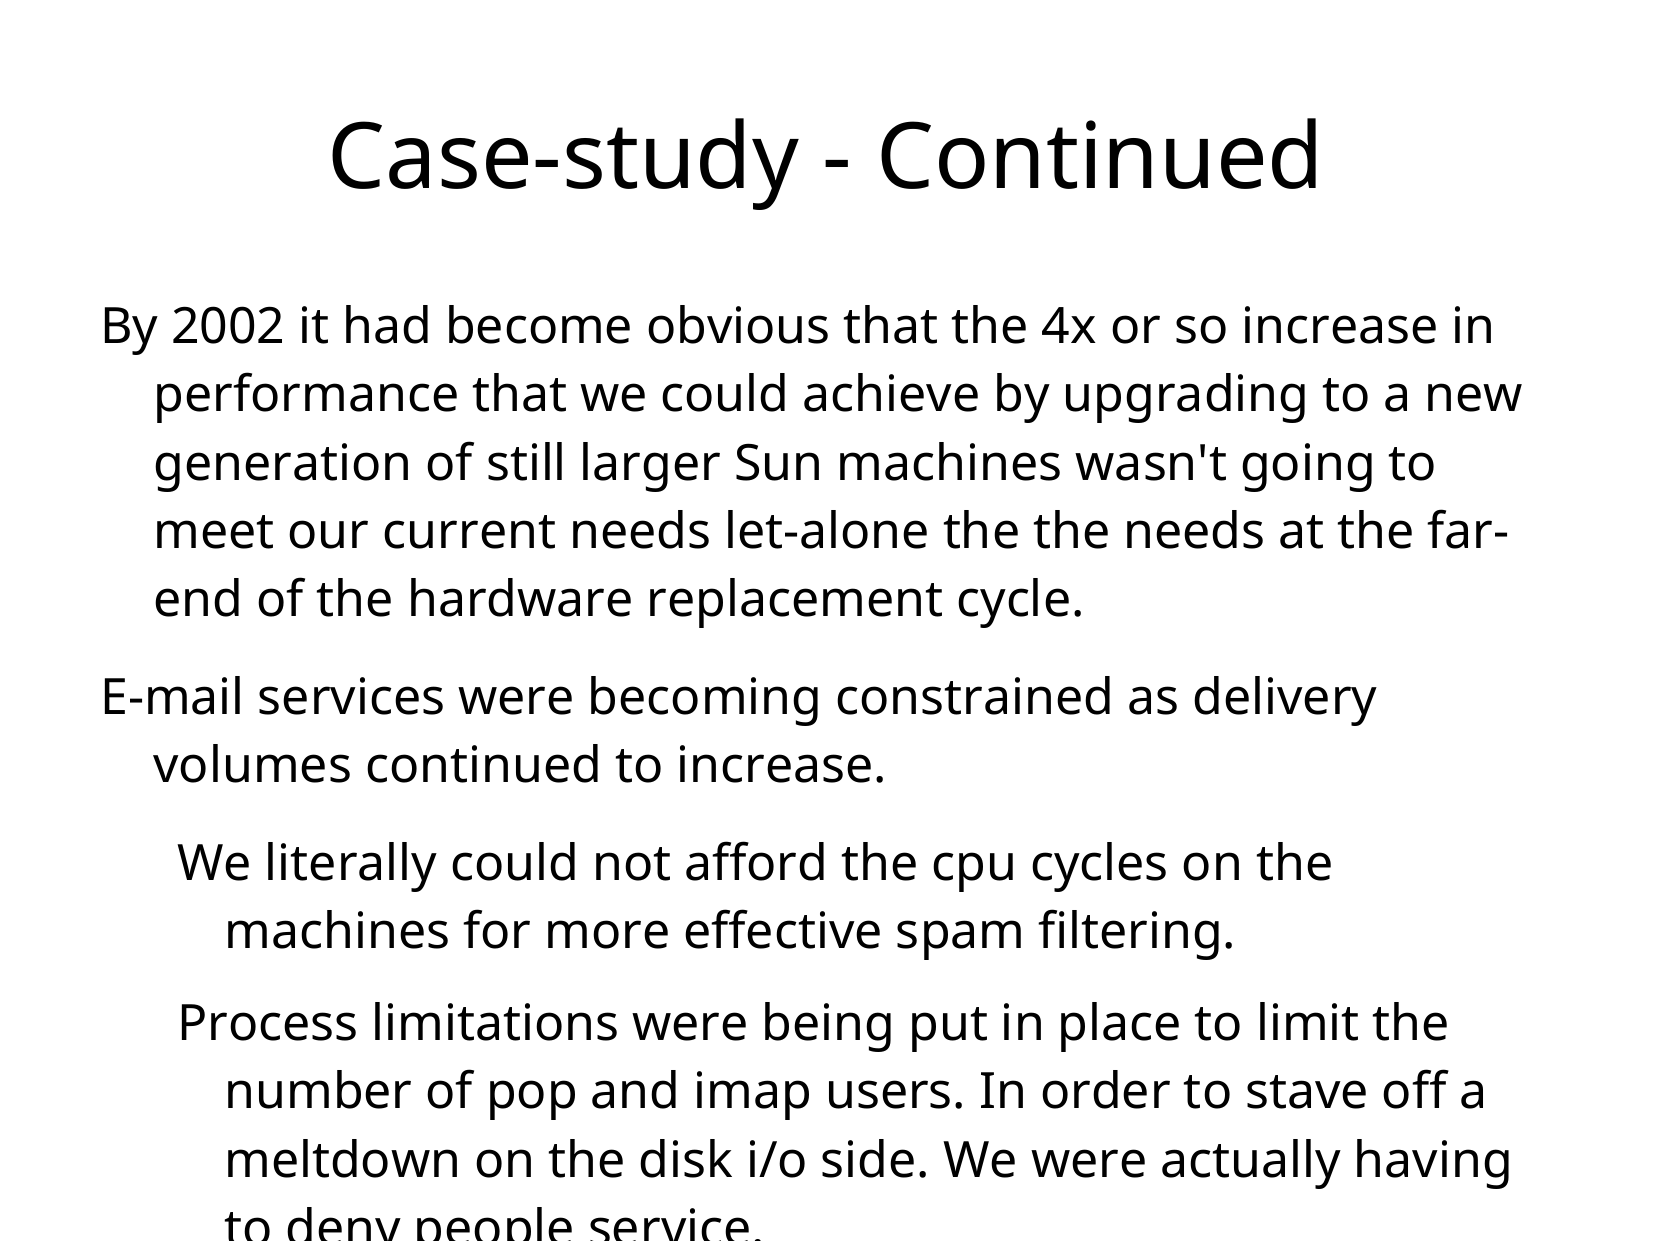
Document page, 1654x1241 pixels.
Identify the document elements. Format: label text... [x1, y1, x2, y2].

list By 2002 it had become obvious that the 4x or so increase in performance that we could achieve by upgrading to a new generation of still larger Sun machines wasn't going to meet our current needs let-alone the the needs at the far-end of the hardware replacement cycle. E-mail services were becoming constrained as delivery volumes continued to increase. We literally could not afford the cpu cycles on the machines for more effective spam filtering. Process limitations were being put in place to limit the number of pop and imap users. In order to stave off a meltdown on the disk i/o side. We were actually having to deny people service. [82, 290, 1571, 1160]
title Case-study - Continued [82, 49, 1571, 257]
